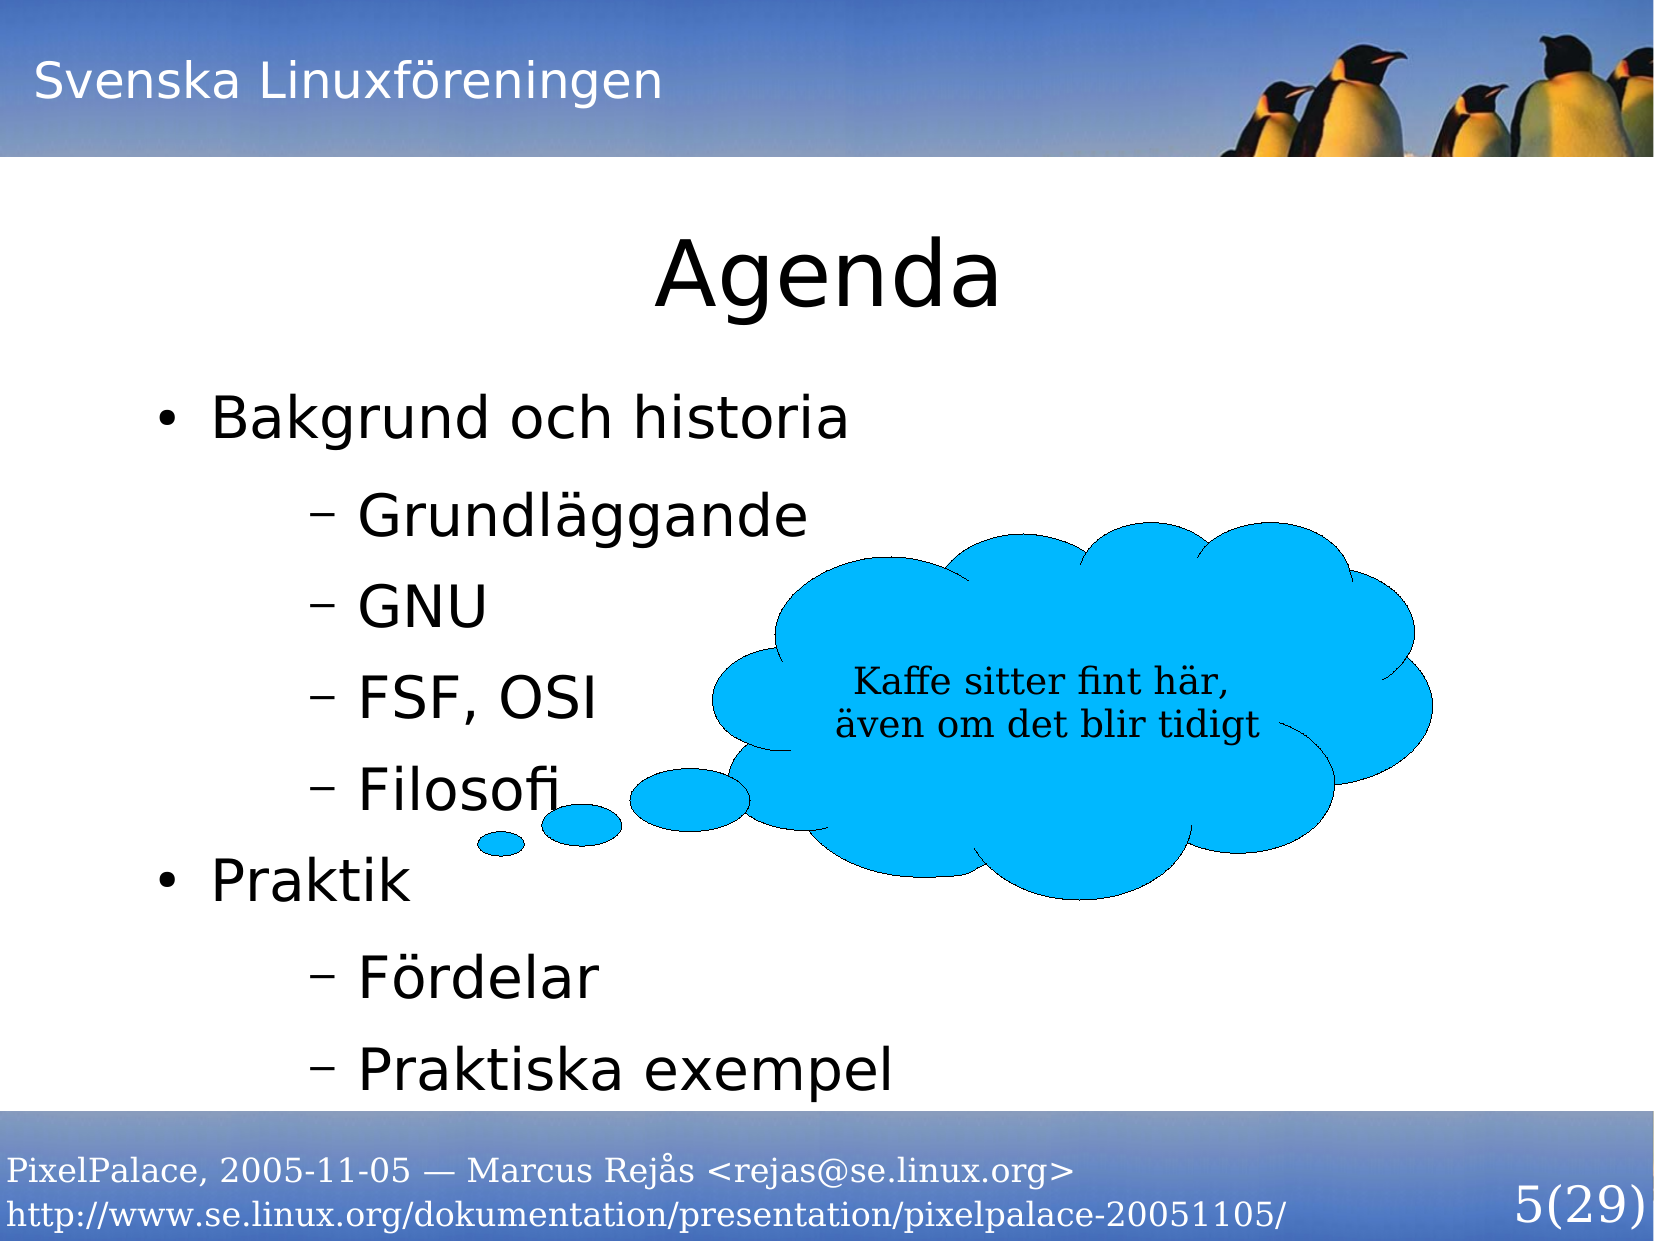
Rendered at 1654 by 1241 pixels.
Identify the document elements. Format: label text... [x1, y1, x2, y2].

picture [0, 1111, 1654, 1241]
title Agenda [123, 160, 1537, 389]
list Bakgrund och historia Grundläggande GNU FSF, OSI Filosofi Praktik Fördelar Praktiska exempel [121, 384, 1534, 1104]
picture [0, 0, 1654, 157]
text_box Kaffe sitter fint här, även om det blir tidigt [541, 804, 622, 847]
text_box Kaffe sitter fint här, även om det blir tidigt [629, 522, 1433, 901]
text_box Kaffe sitter fint här, även om det blir tidigt [477, 831, 525, 857]
